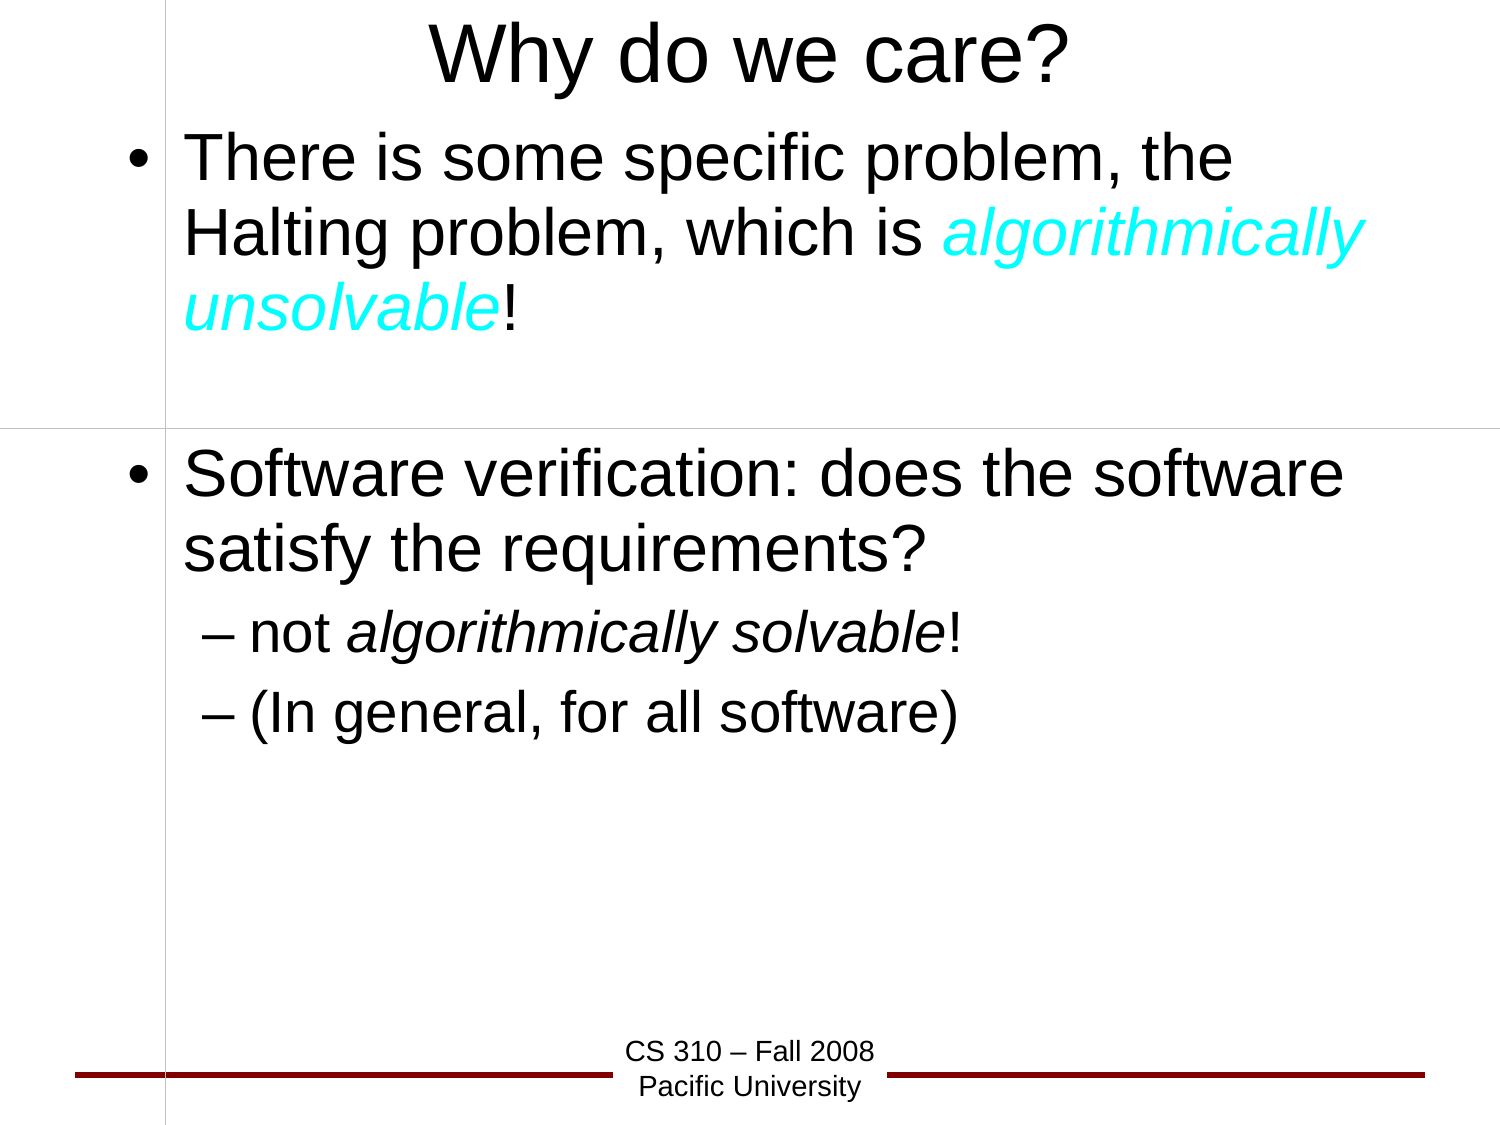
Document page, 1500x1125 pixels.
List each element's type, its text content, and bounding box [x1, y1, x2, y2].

title Why do we care? [112, 0, 1388, 109]
list There is some specific problem, the Halting problem, which is algorithmically unsolvable! Software verification: does the software satisfy the requirements? not algorithmically solvable! (In general, for all software) [112, 112, 1469, 1001]
